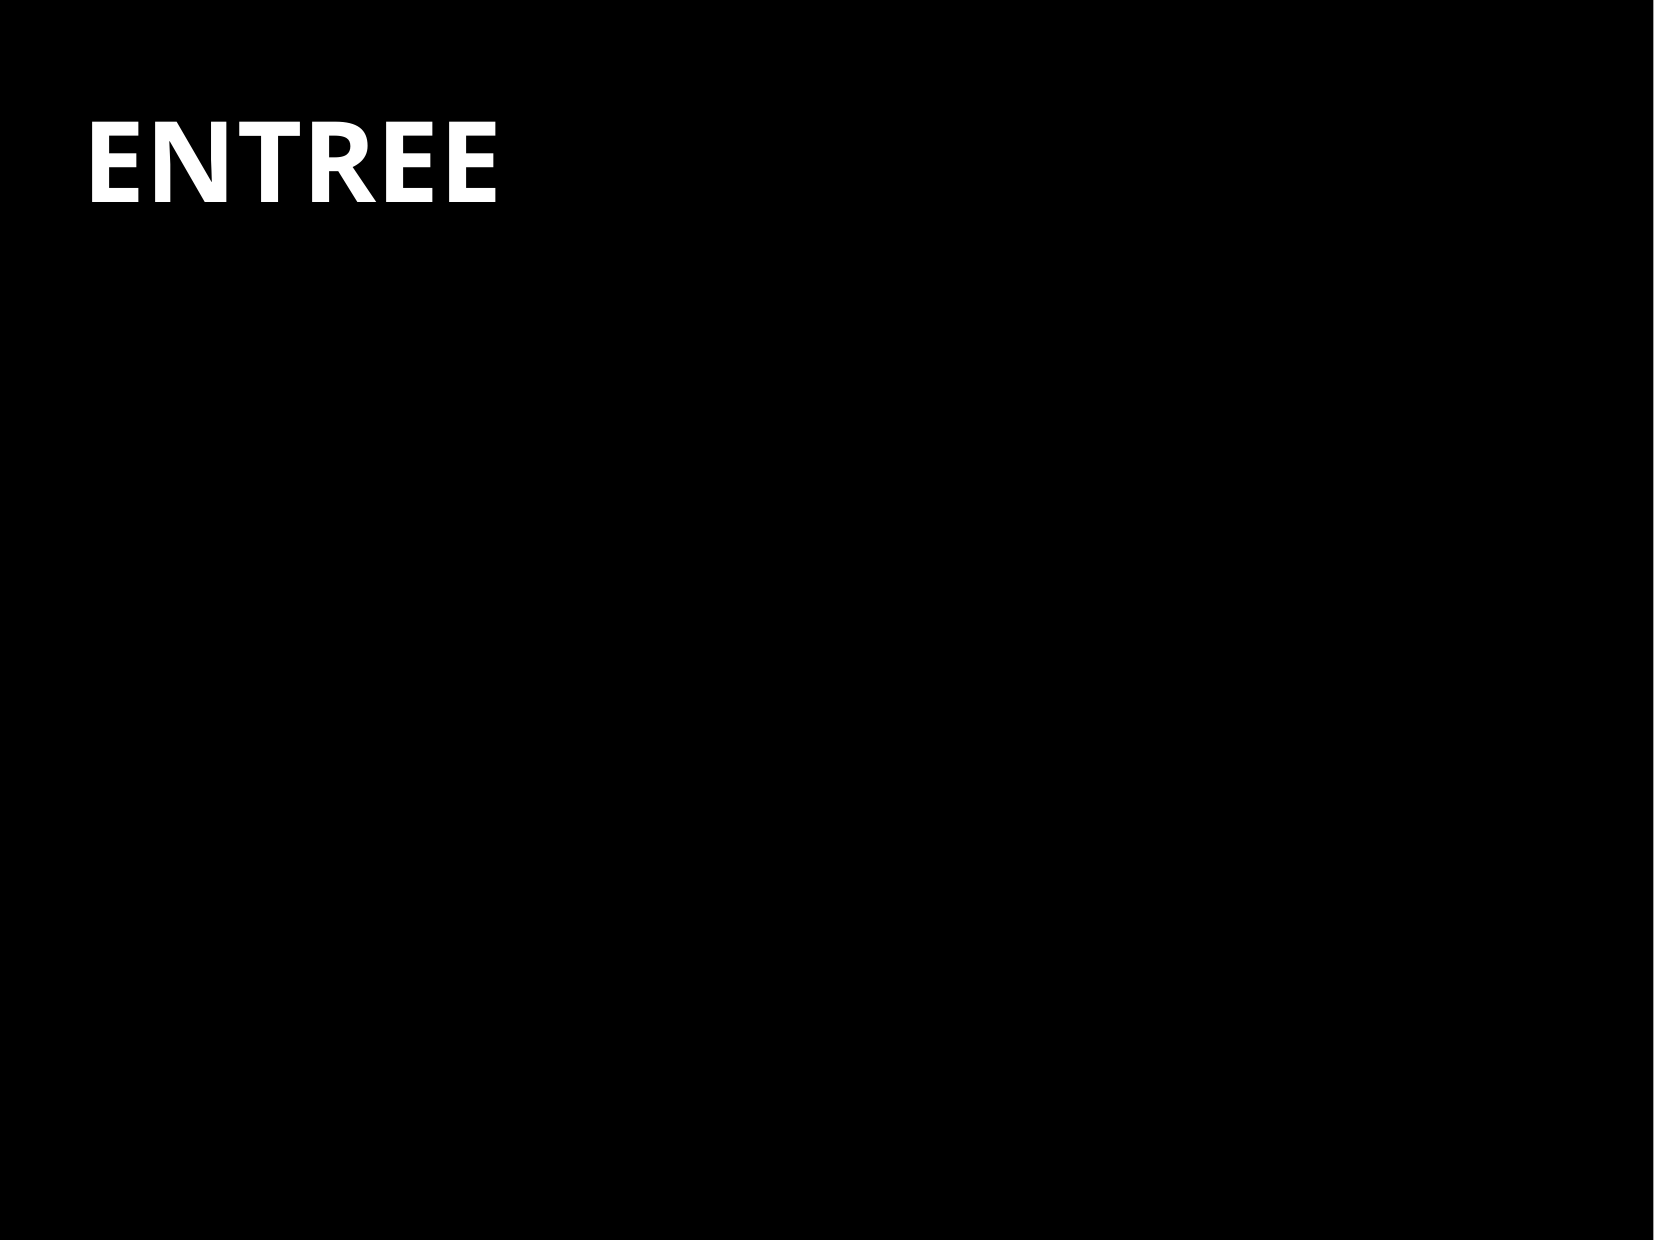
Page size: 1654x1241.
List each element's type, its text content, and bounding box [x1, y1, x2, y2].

list ENTREE [82, 82, 1571, 1109]
